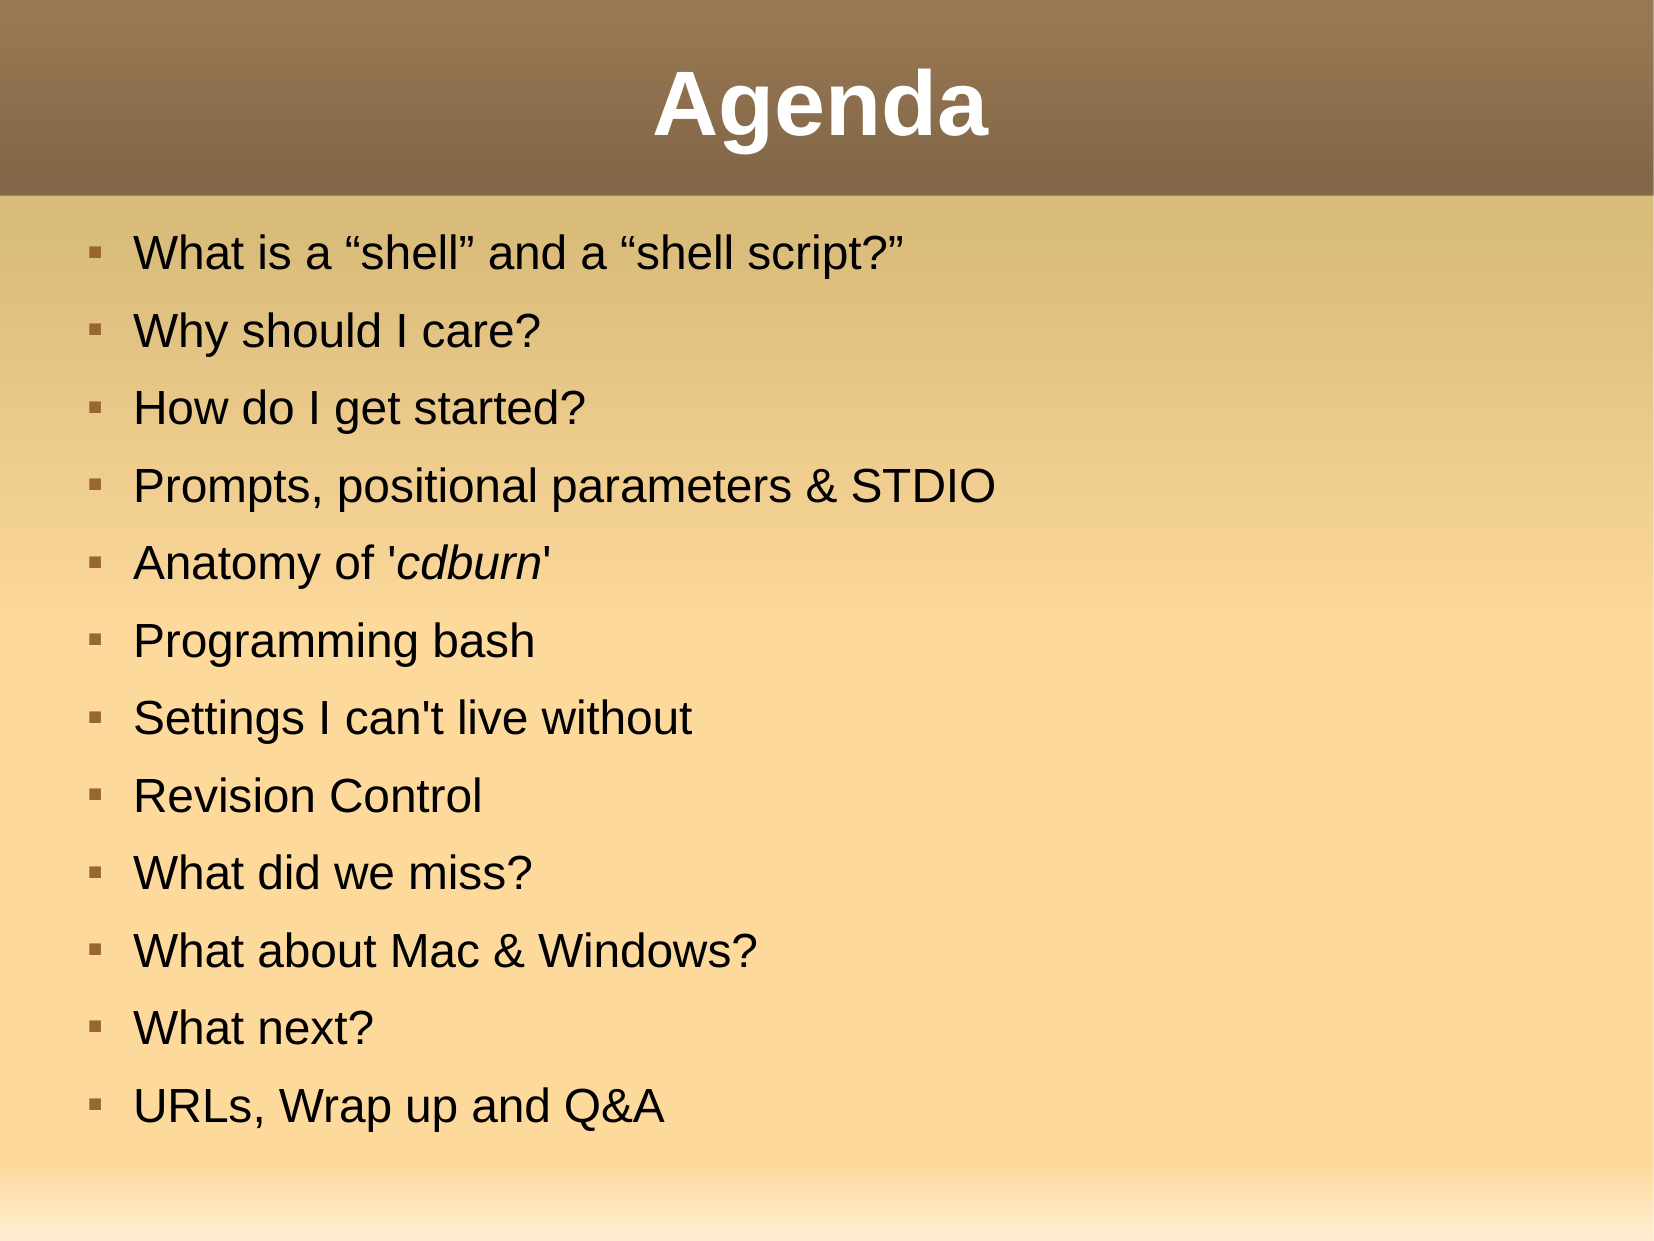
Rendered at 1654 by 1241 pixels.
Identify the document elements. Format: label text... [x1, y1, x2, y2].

title Agenda [76, 0, 1565, 208]
list What is a “shell” and a “shell script?” Why should I care? How do I get started? Prompts, positional parameters & STDIO Anatomy of 'cdburn' Programming bash Settings I can't live without Revision Control What did we miss? What about Mac & Windows? What next? URLs, Wrap up and Q&A [74, 226, 1564, 1143]
picture [0, 0, 1654, 1241]
